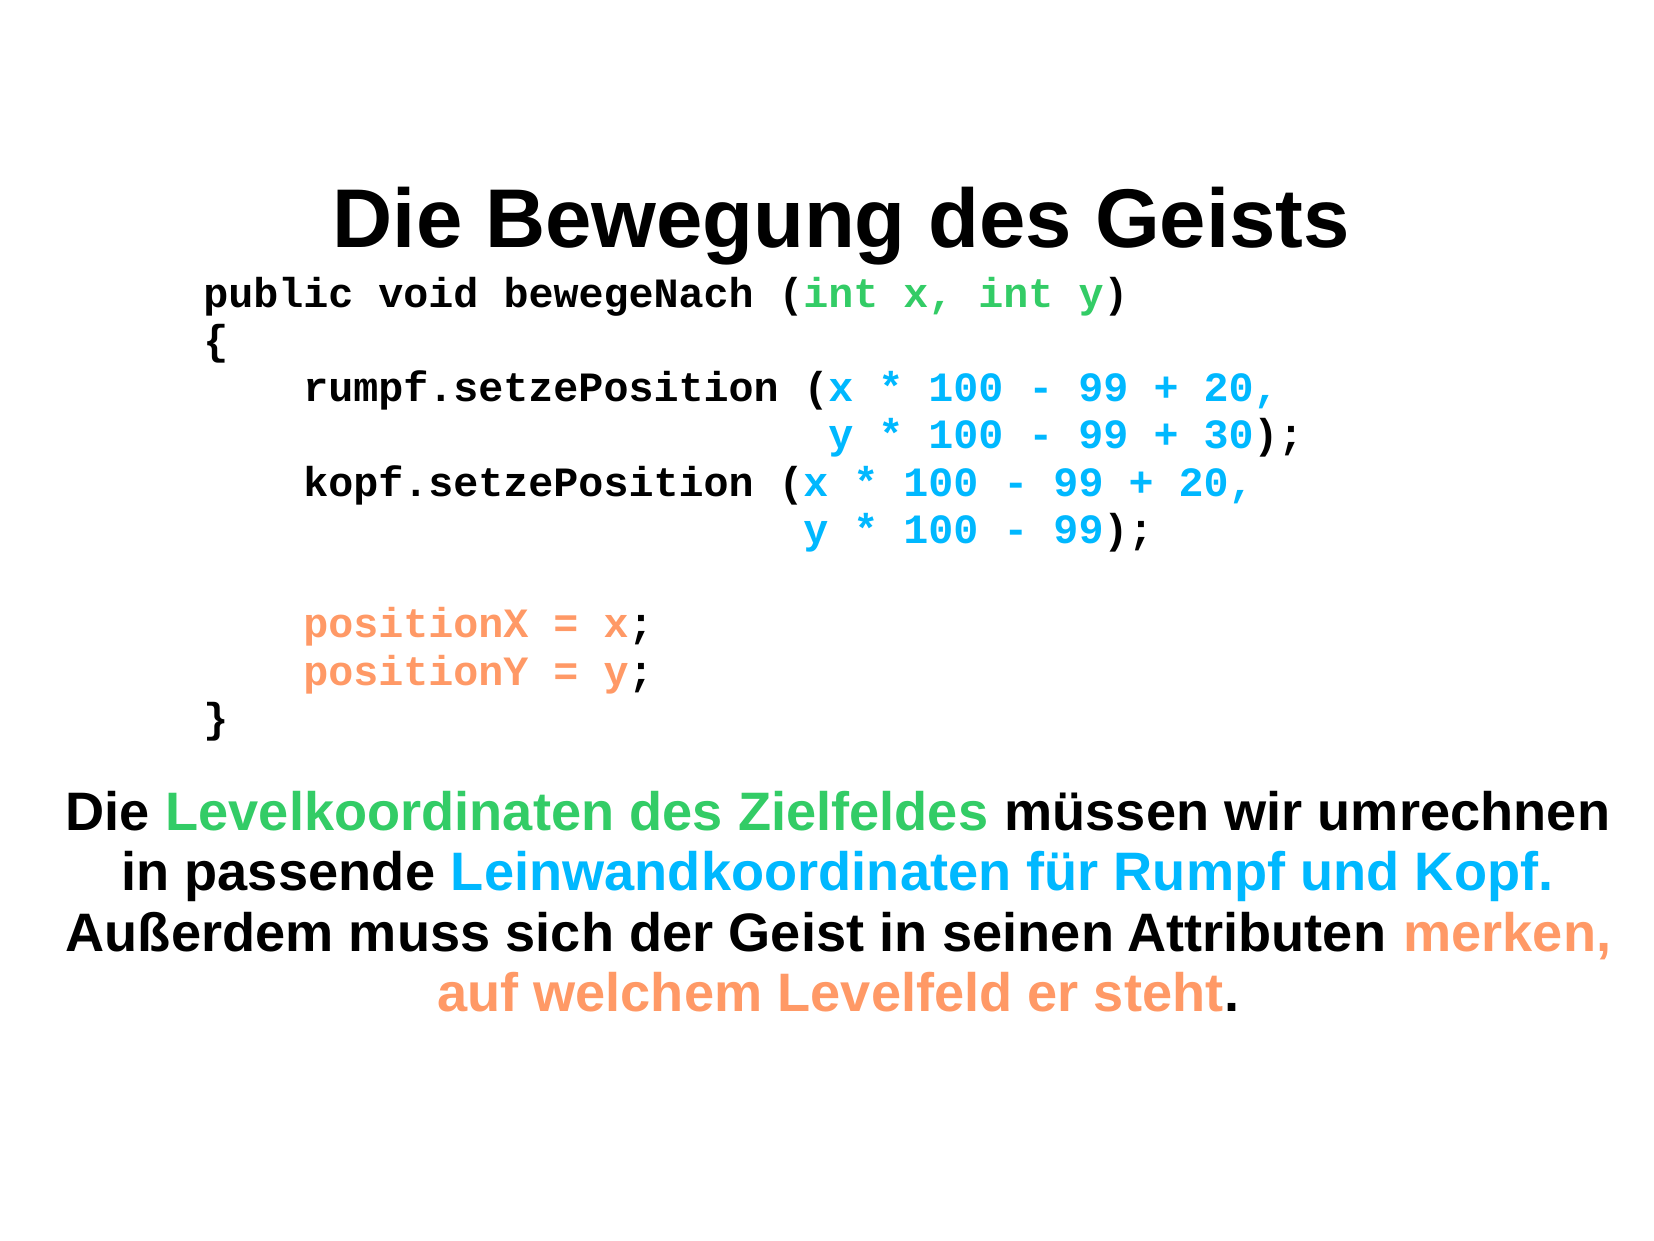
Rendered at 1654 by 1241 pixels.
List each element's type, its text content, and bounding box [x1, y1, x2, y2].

text_box public void bewegeNach (int x, int y) { rumpf.setzePosition (x * 100 - 99 + 20, y * 100 - 99 + 30); kopf.setzePosition (x * 100 - 99 + 20, y * 100 - 99); positionX = x; positionY = y; } [88, 265, 1654, 758]
text_box Die Bewegung des Geists [88, 118, 1595, 226]
text_box Die Levelkoordinaten des Zielfeldes müssen wir umrechnen in passende Leinwandkoordinaten für Rumpf und Kopf. Außerdem muss sich der Geist in seinen Attributen merken, auf welchem Levelfeld er steht. [23, 773, 1654, 1093]
